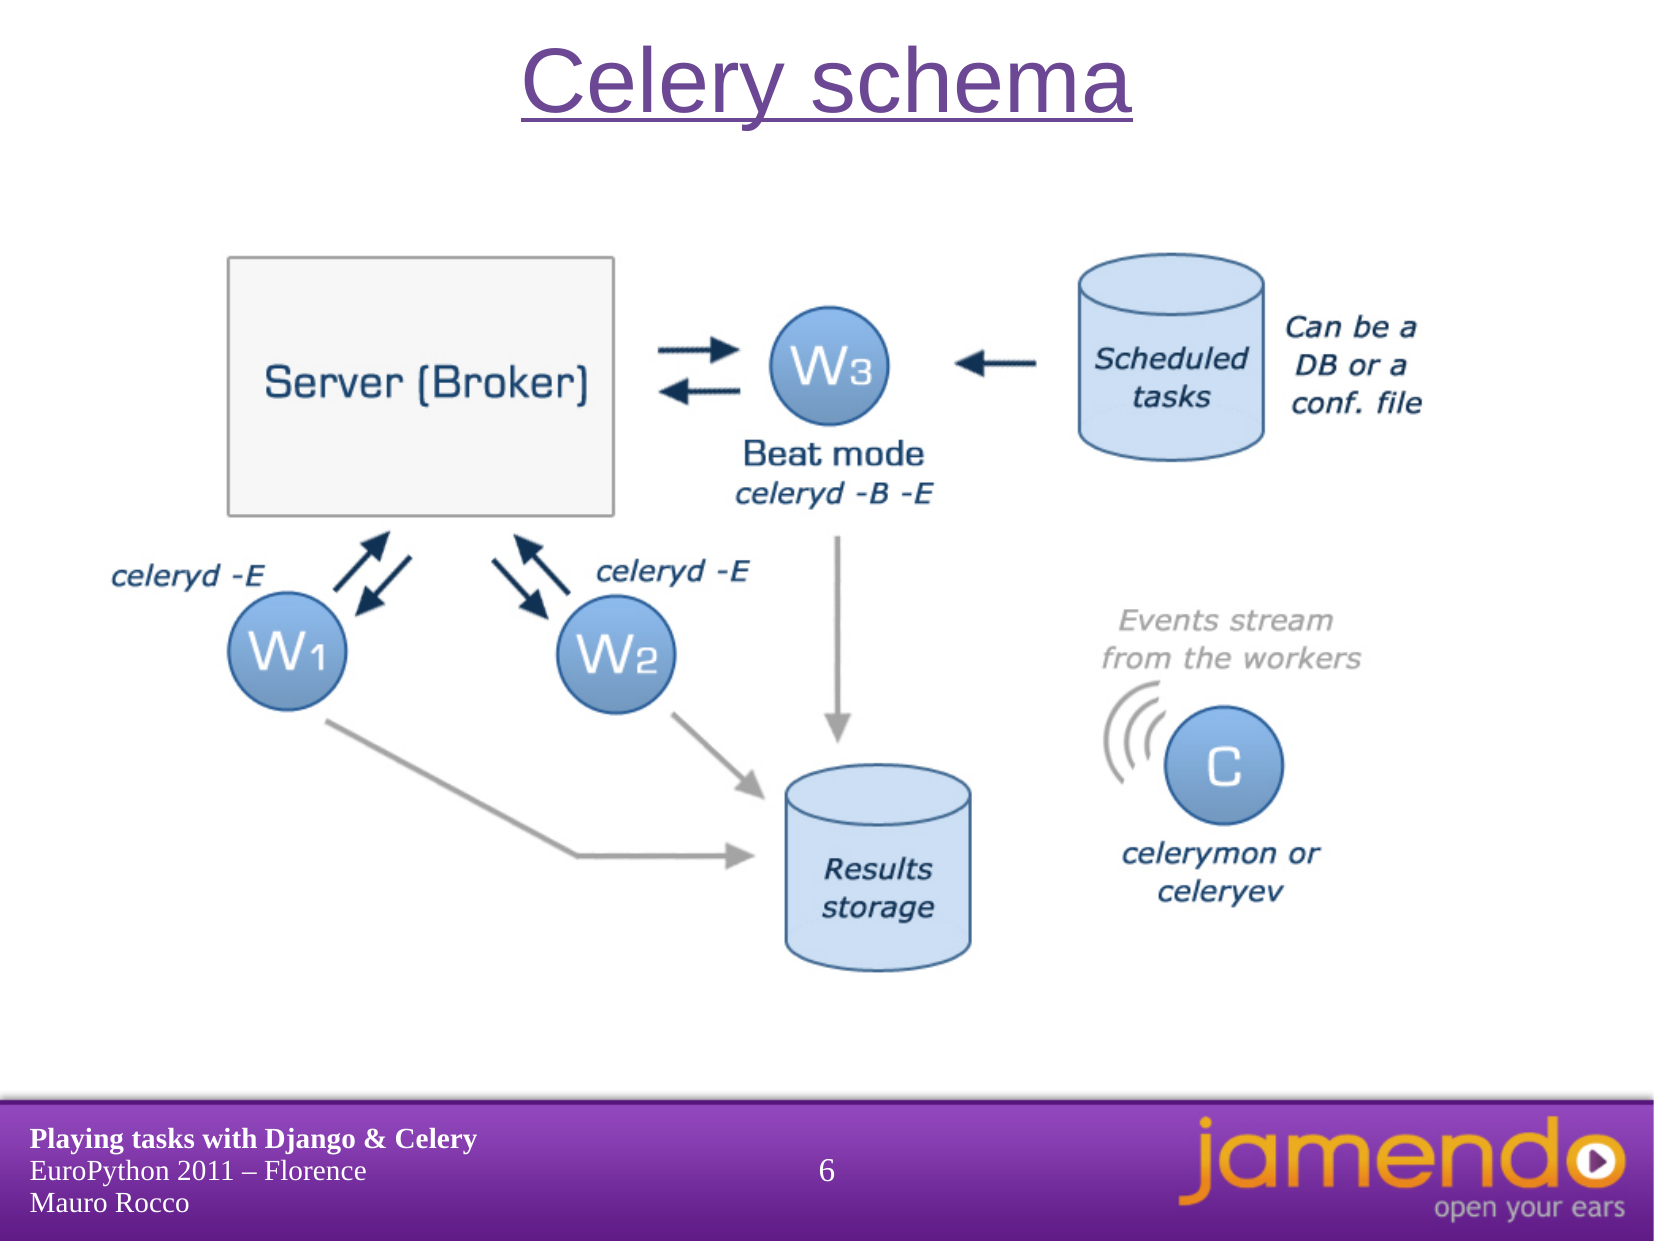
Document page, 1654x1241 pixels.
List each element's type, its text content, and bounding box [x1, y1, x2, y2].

title Celery schema [82, 29, 1571, 133]
picture [0, 0, 1654, 1241]
